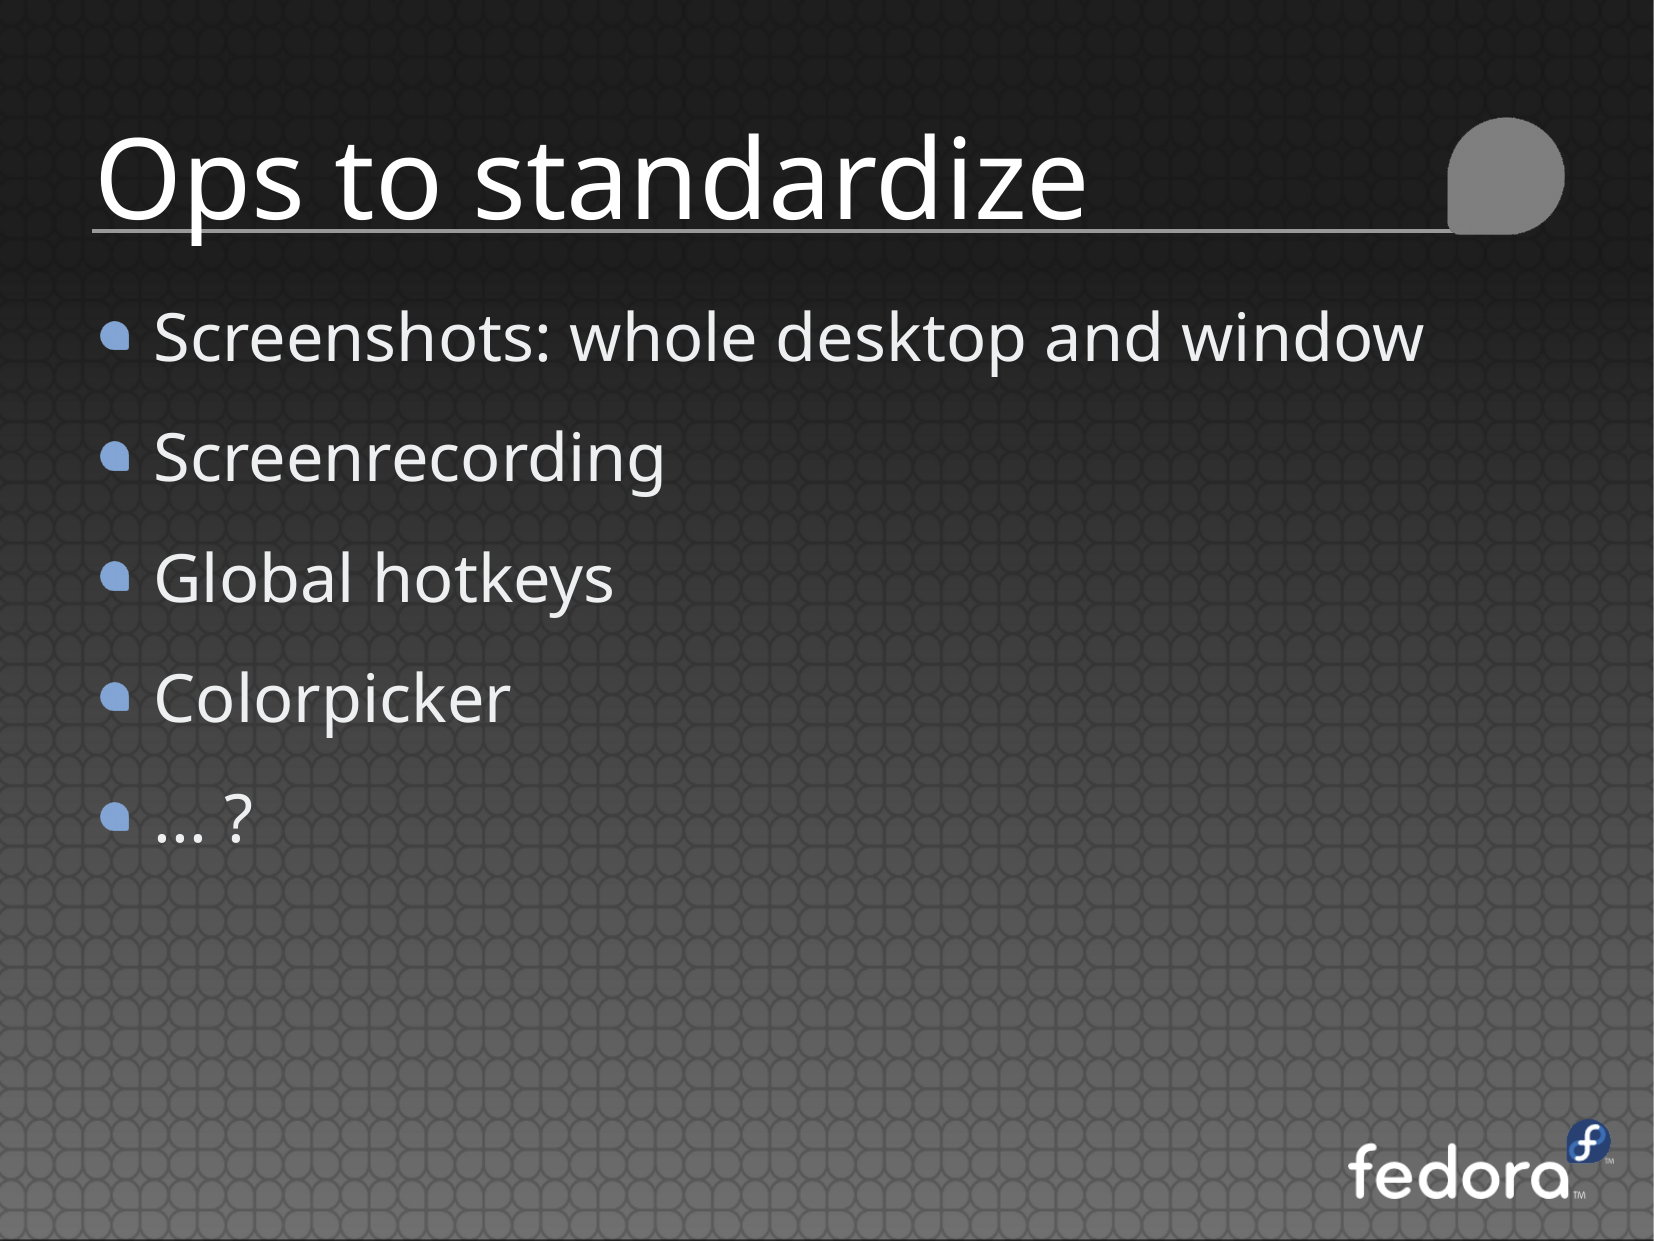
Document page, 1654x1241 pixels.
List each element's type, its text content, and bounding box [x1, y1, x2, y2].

list Screenshots: whole desktop and window Screenrecording Global hotkeys Colorpicker ... ? [82, 290, 1571, 1157]
picture [0, 0, 1654, 1241]
title Ops to standardize [94, 100, 1426, 251]
